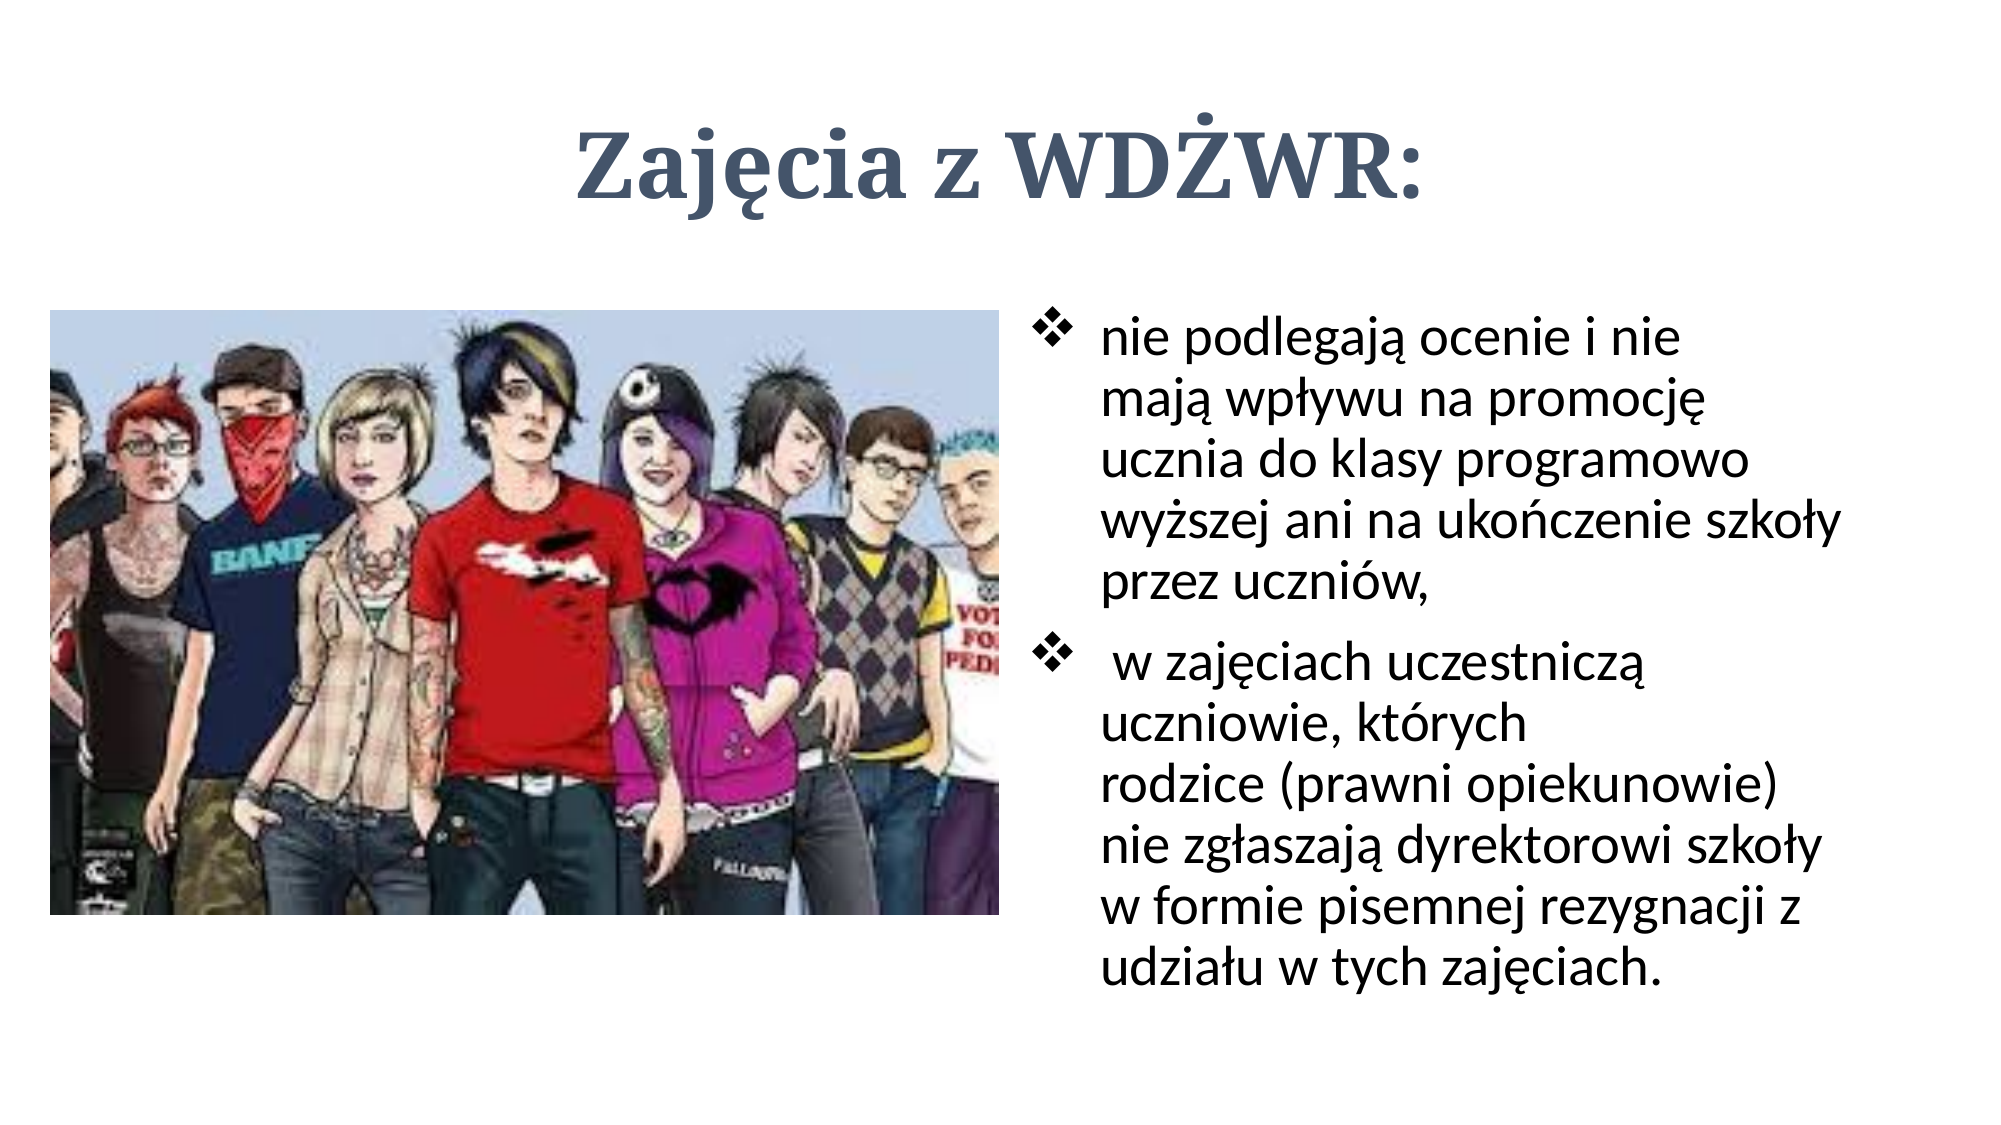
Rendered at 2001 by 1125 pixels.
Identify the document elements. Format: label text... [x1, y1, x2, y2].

text_box Zajęcia z WDŻWR: [137, 59, 1863, 278]
picture [50, 310, 999, 915]
text_box nie podlegają ocenie i nie mają wpływu na promocję ucznia do klasy programowo wyższej ani na ukończenie szkoły przez uczniów, w zajęciach uczestniczą uczniowie, których rodzice (prawni opiekunowie) nie zgłaszają dyrektorowi szkoły w formie pisemnej rezygnacji z udziału w tych zajęciach. [1012, 299, 1863, 1014]
